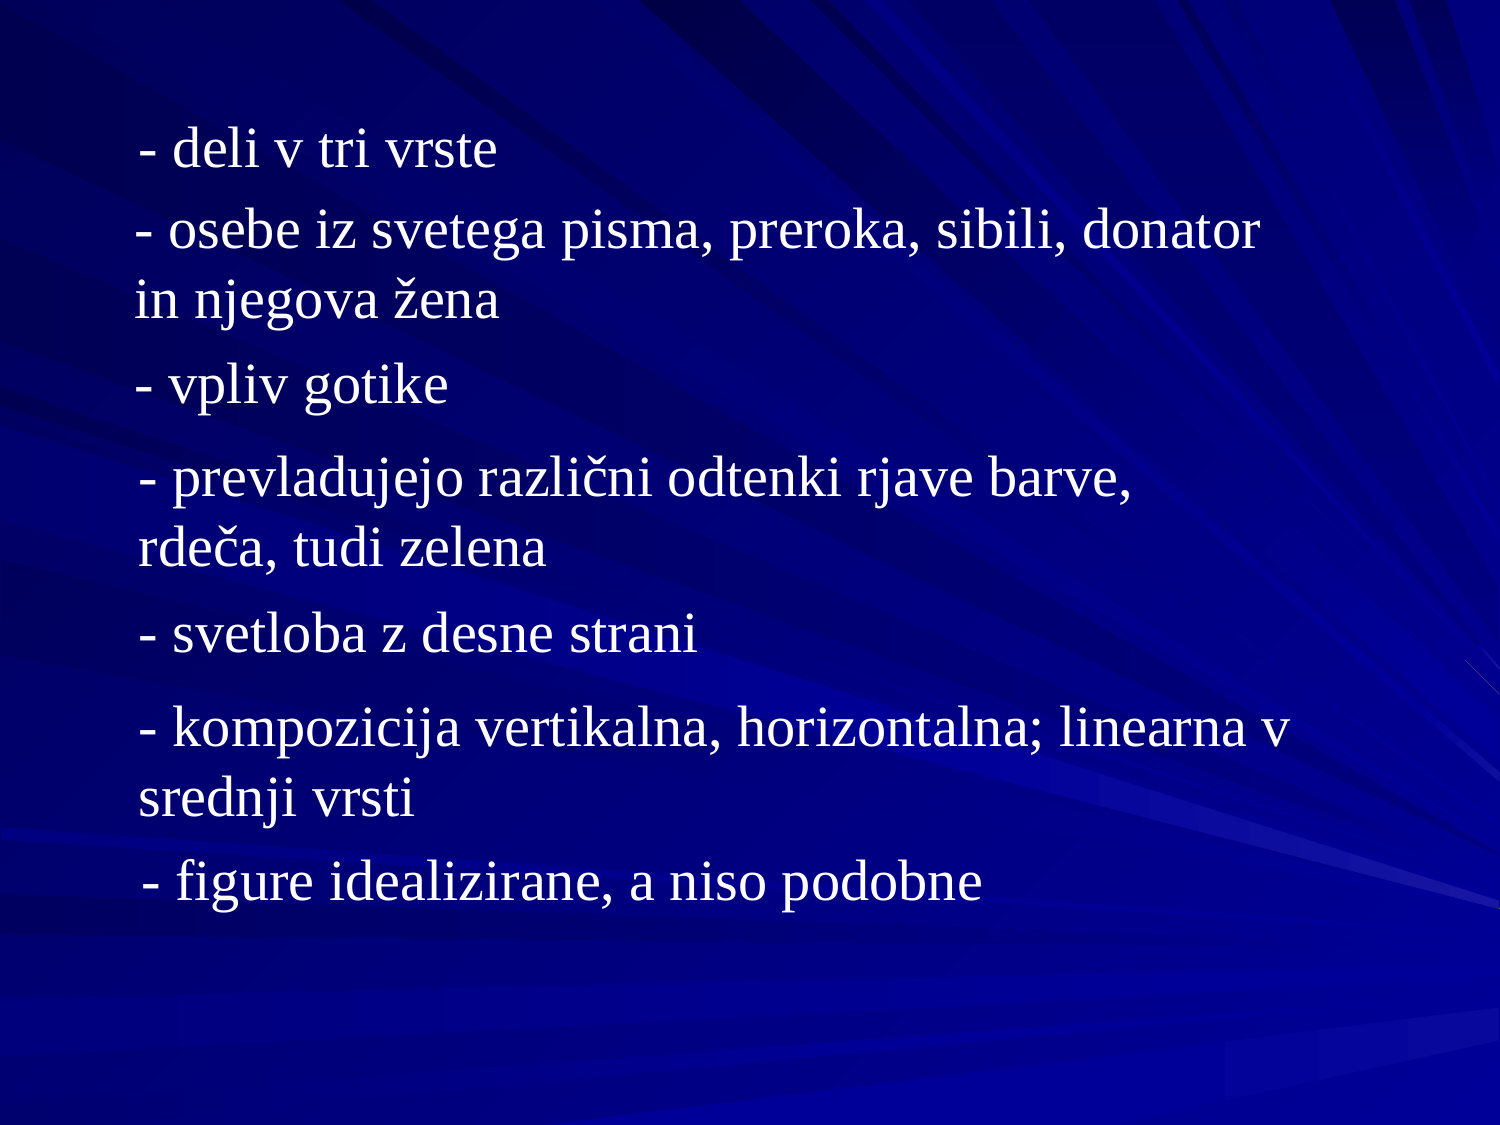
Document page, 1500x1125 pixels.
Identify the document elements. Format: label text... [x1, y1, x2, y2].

text_box - prevladujejo različni odtenki rjave barve, rdeča, tudi zelena [123, 430, 1290, 586]
text_box - deli v tri vrste [124, 101, 514, 182]
text_box - kompozicija vertikalna, horizontalna; linearna v srednji vrsti [123, 680, 1400, 836]
text_box - figure idealizirane, a niso podobne [126, 834, 999, 920]
text_box - svetloba z desne strani [123, 586, 729, 672]
text_box - osebe iz svetega pisma, preroka, sibili, donator in njegova žena [119, 182, 1294, 338]
text_box - vpliv gotike [119, 338, 479, 423]
